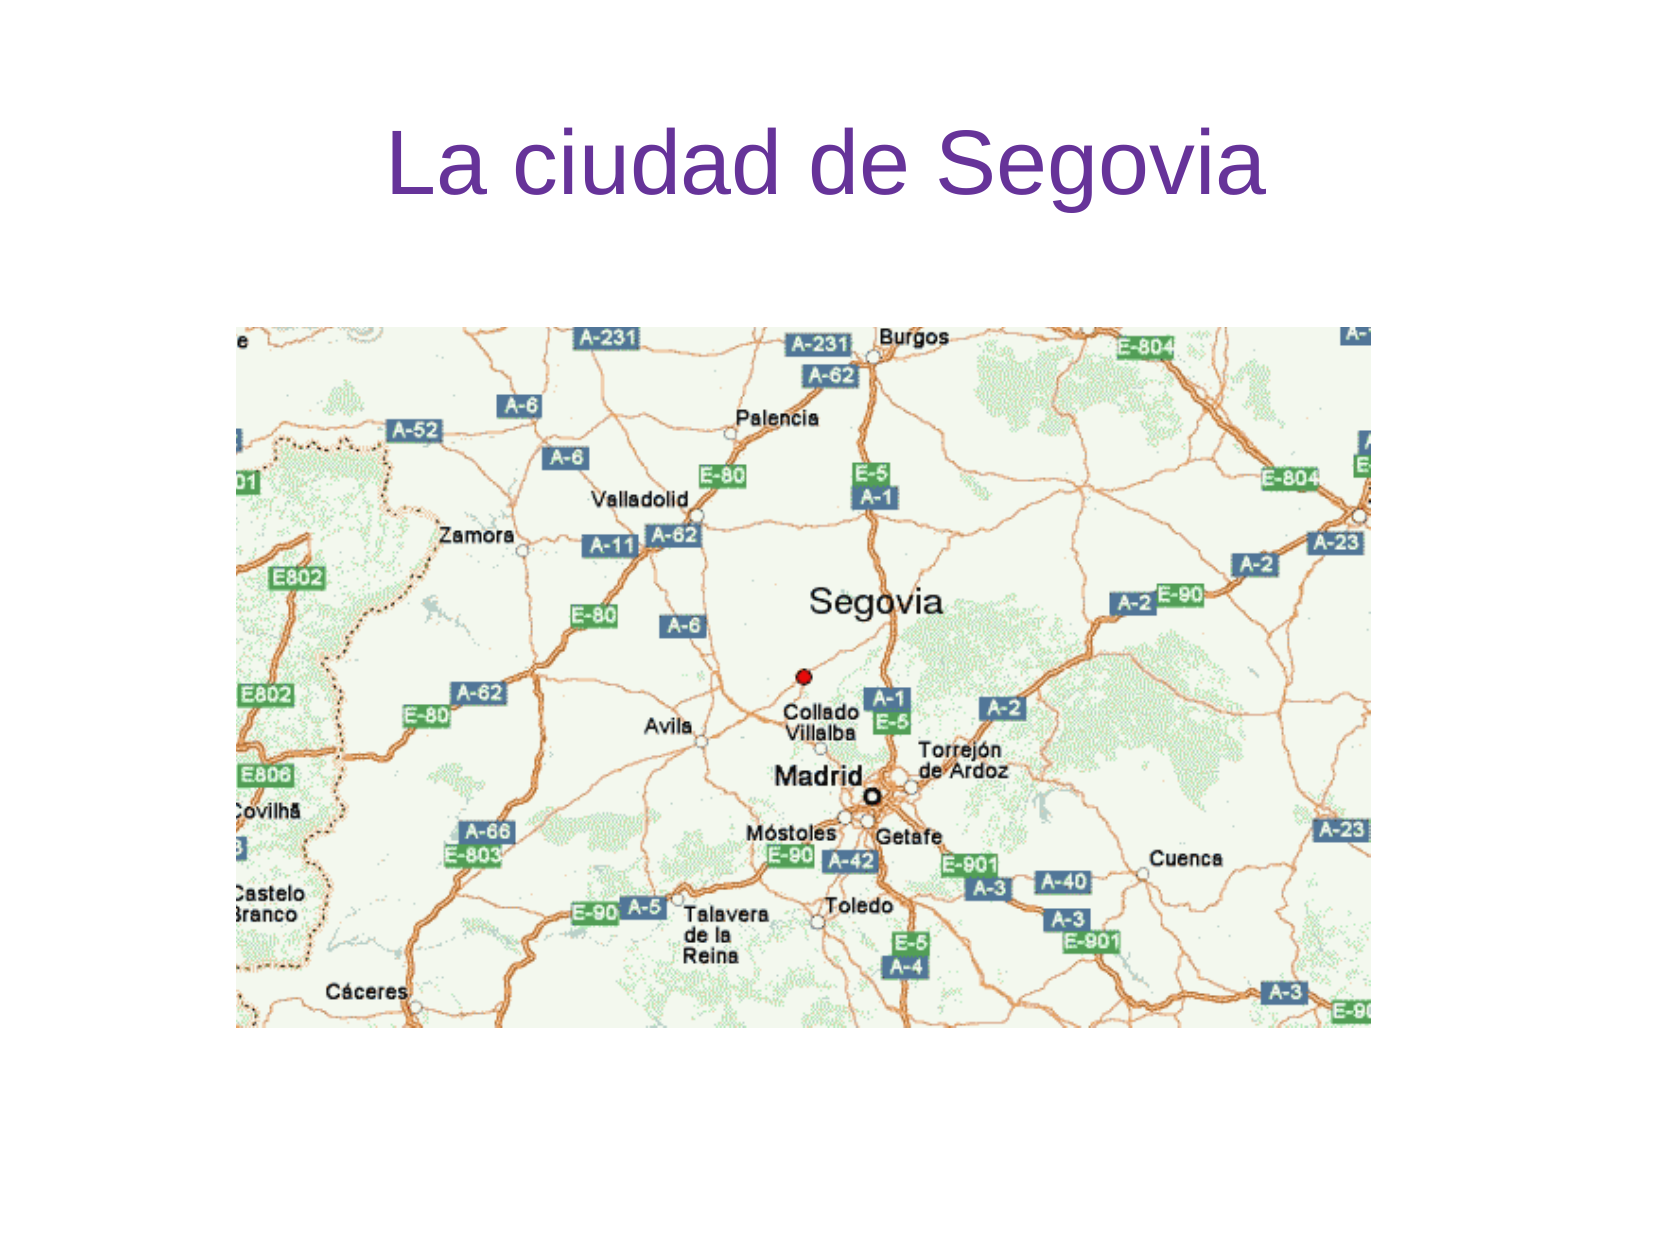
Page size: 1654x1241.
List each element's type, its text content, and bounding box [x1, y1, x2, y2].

title La ciudad de Segovia [82, 59, 1571, 267]
picture [236, 327, 1371, 1028]
